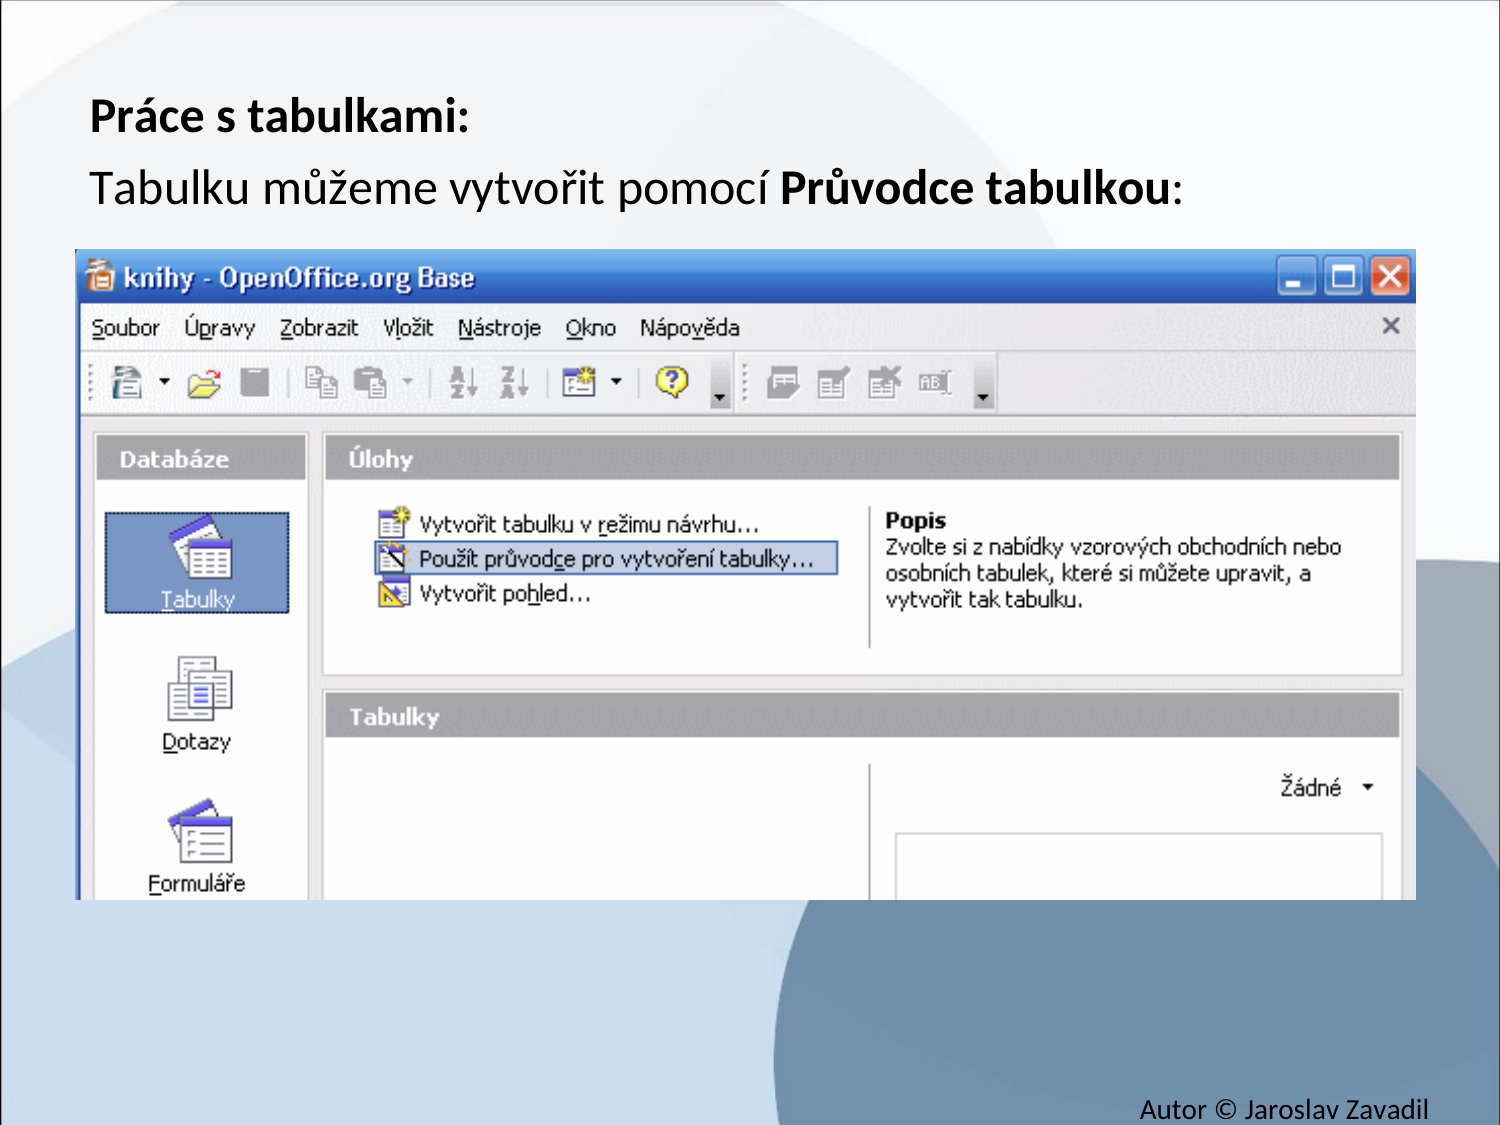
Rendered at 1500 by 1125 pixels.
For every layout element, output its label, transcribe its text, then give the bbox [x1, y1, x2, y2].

text_box Autor © Jaroslav Zavadil [1125, 1082, 1445, 1125]
picture [0, 0, 1500, 1125]
text_box Práce s tabulkami: Tabulku můžeme vytvořit pomocí Průvodce tabulkou: [75, 74, 1426, 250]
